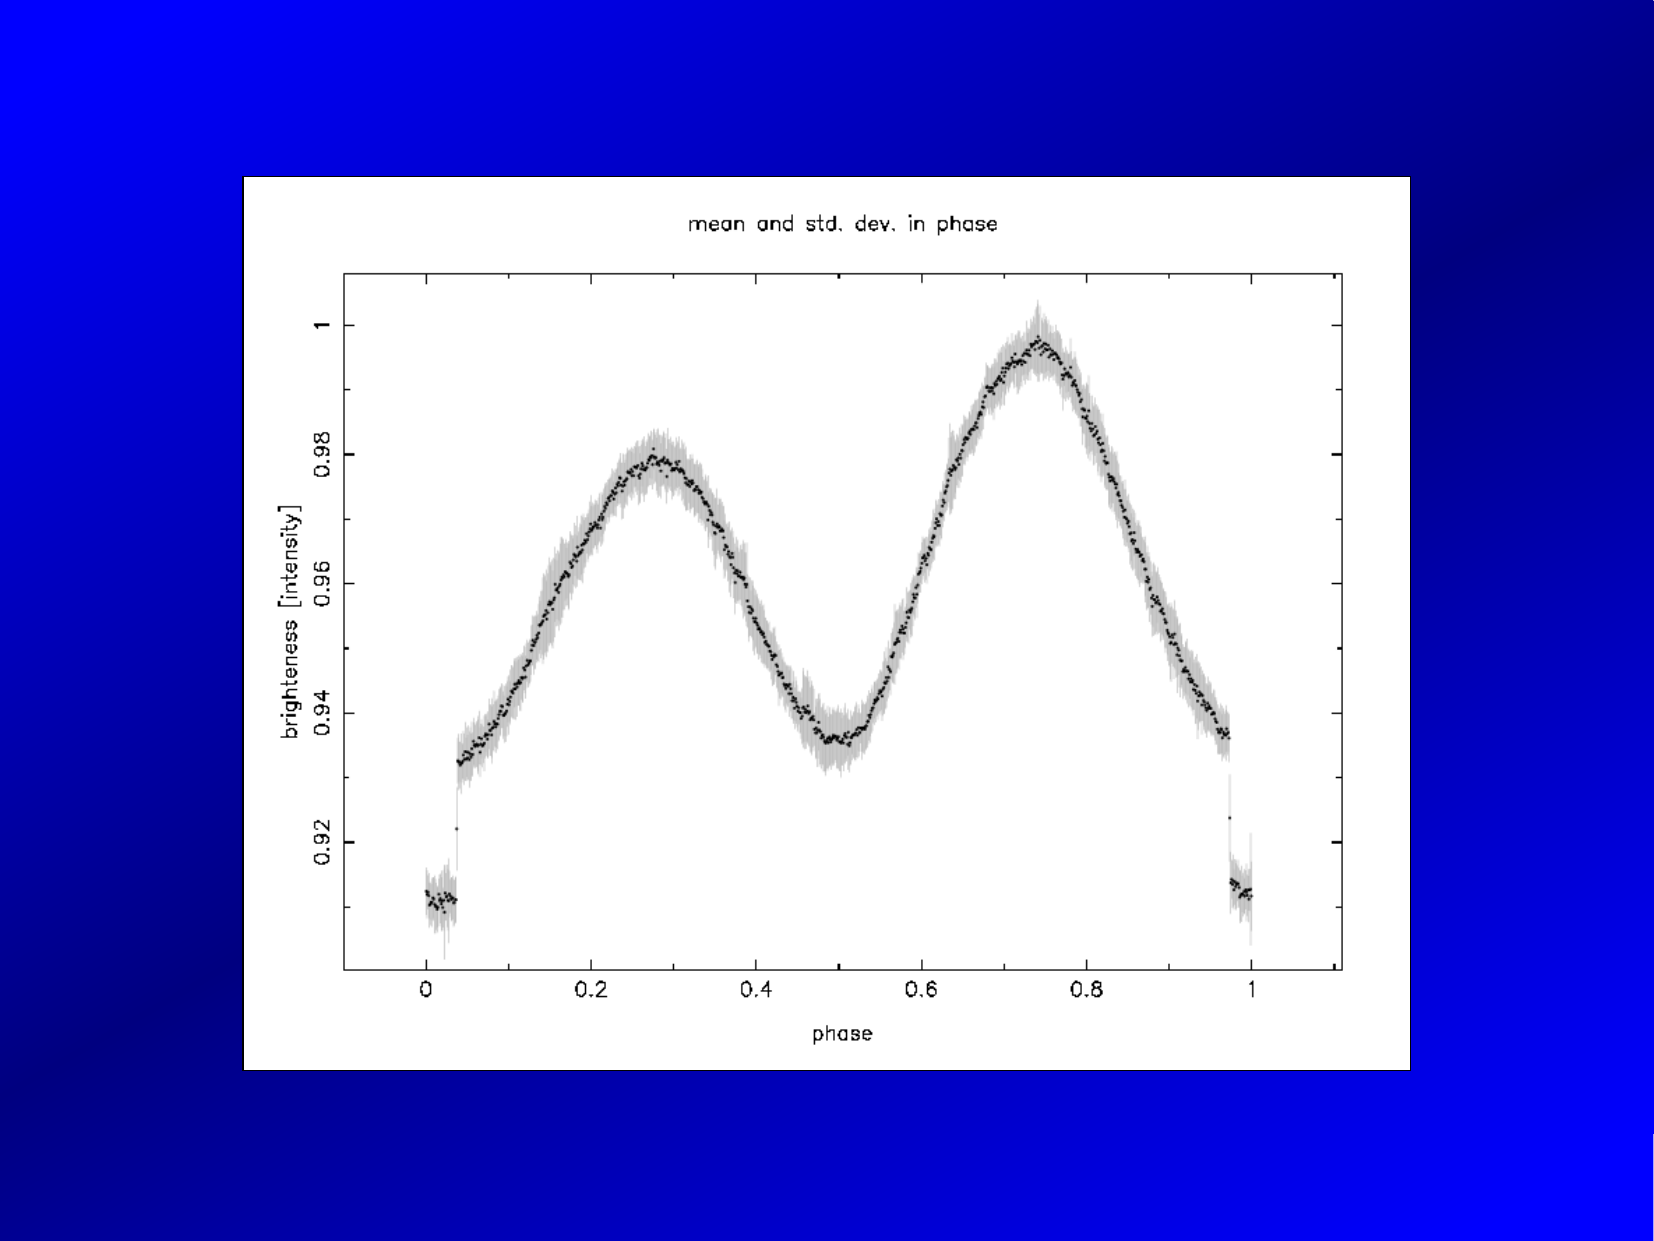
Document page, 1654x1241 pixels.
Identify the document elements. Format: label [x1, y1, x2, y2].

picture [243, 177, 1410, 1070]
